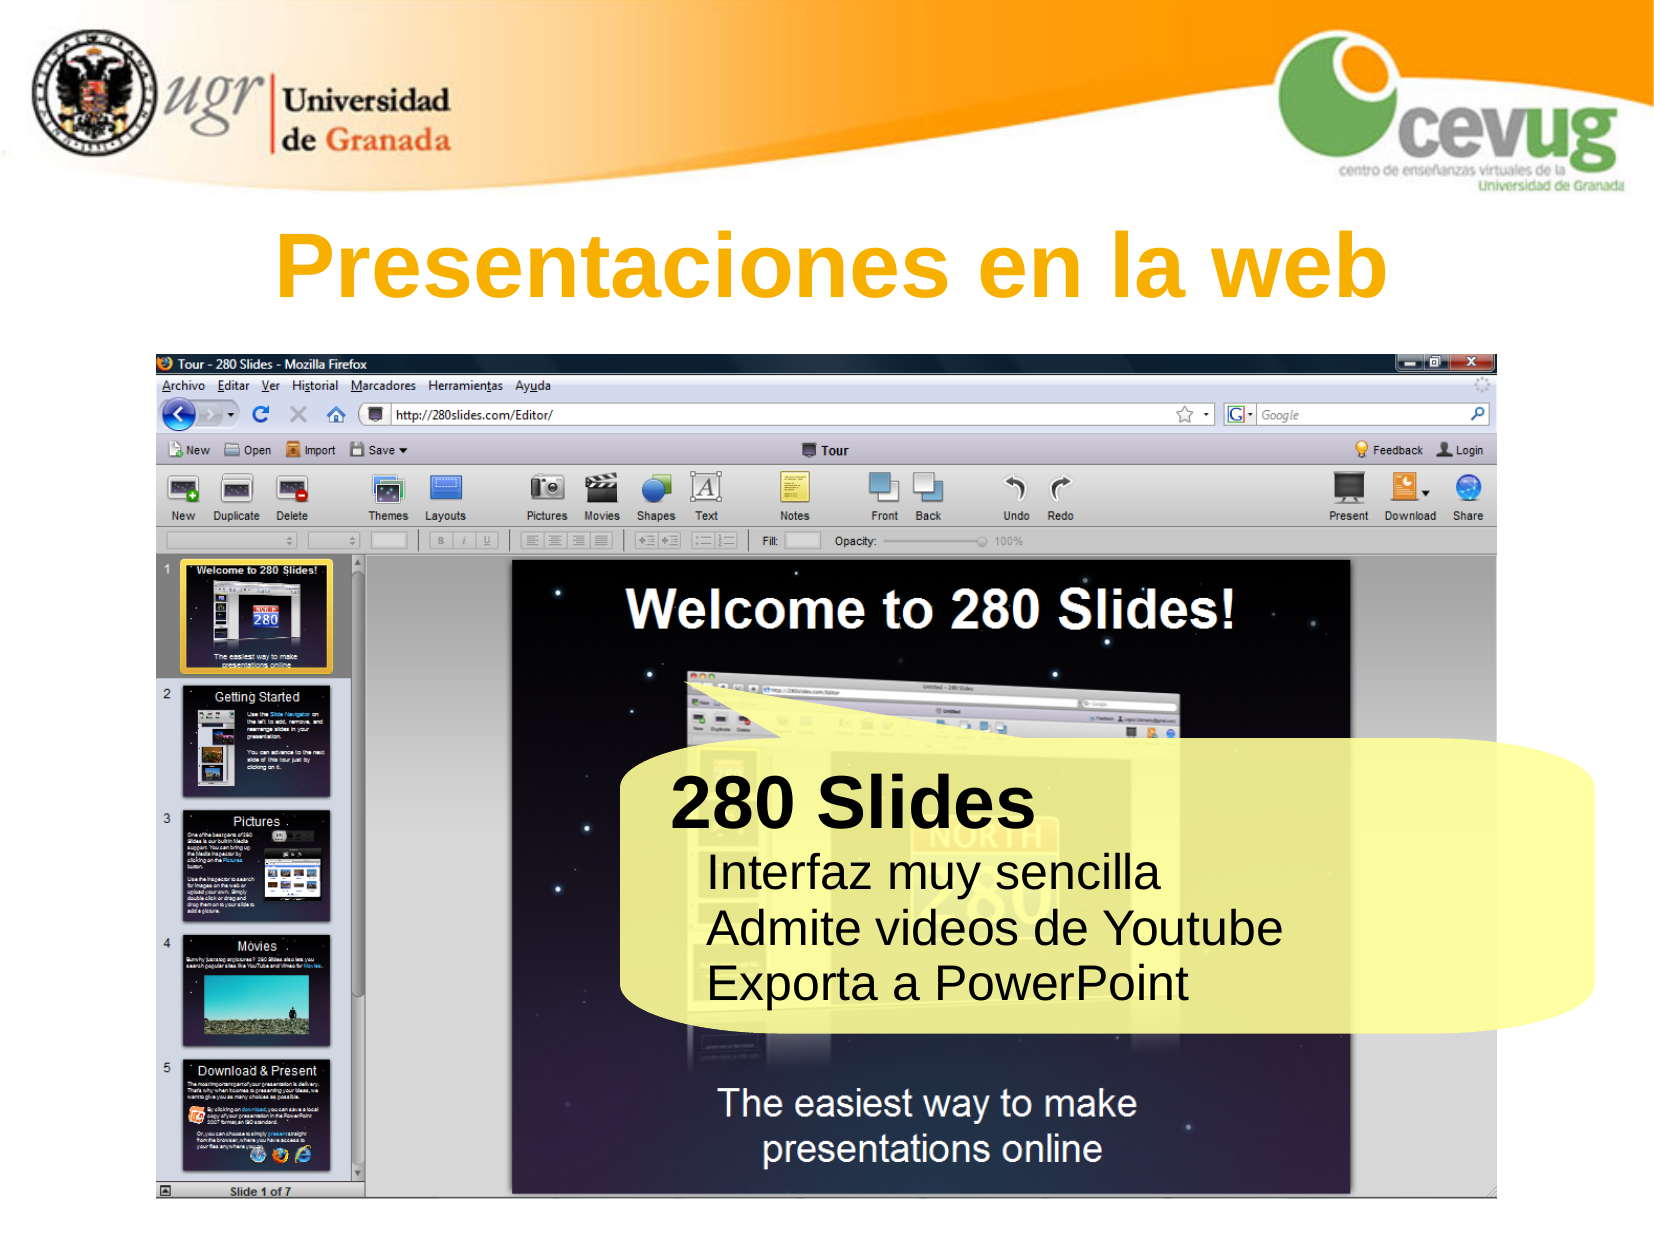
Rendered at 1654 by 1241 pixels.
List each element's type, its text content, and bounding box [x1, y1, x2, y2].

picture [156, 354, 1497, 1199]
text_box 280 Slides Interfaz muy sencilla Admite videos de Youtube Exporta a PowerPoint [620, 681, 1595, 1034]
title Presentaciones en la web [88, 177, 1577, 355]
